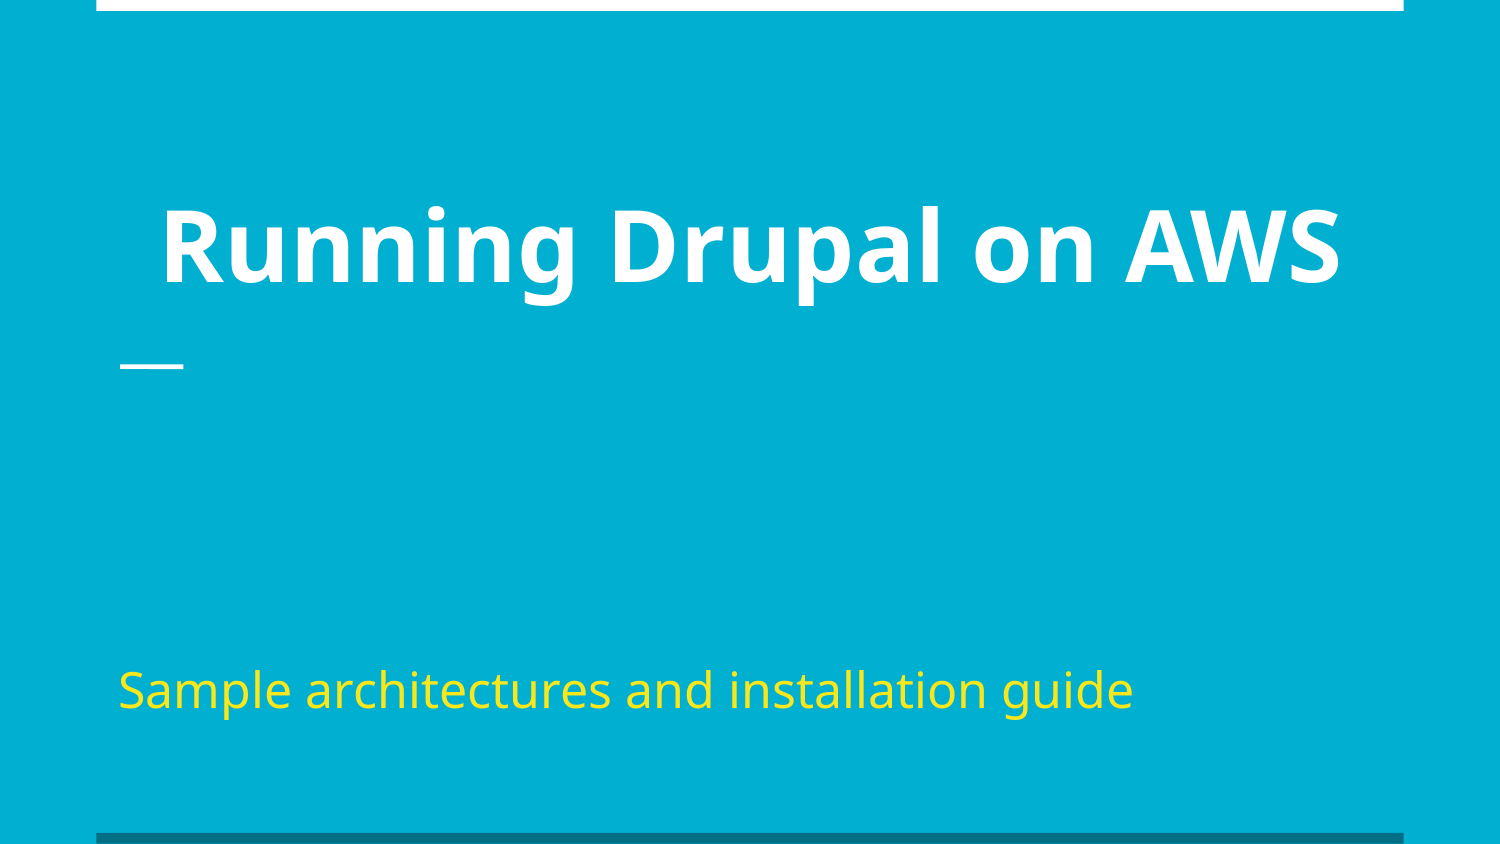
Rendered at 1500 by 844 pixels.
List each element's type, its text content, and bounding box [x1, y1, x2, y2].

title Running Drupal on AWS [103, 22, 1399, 327]
subtitle Sample architectures and installation guide [103, 529, 1399, 739]
